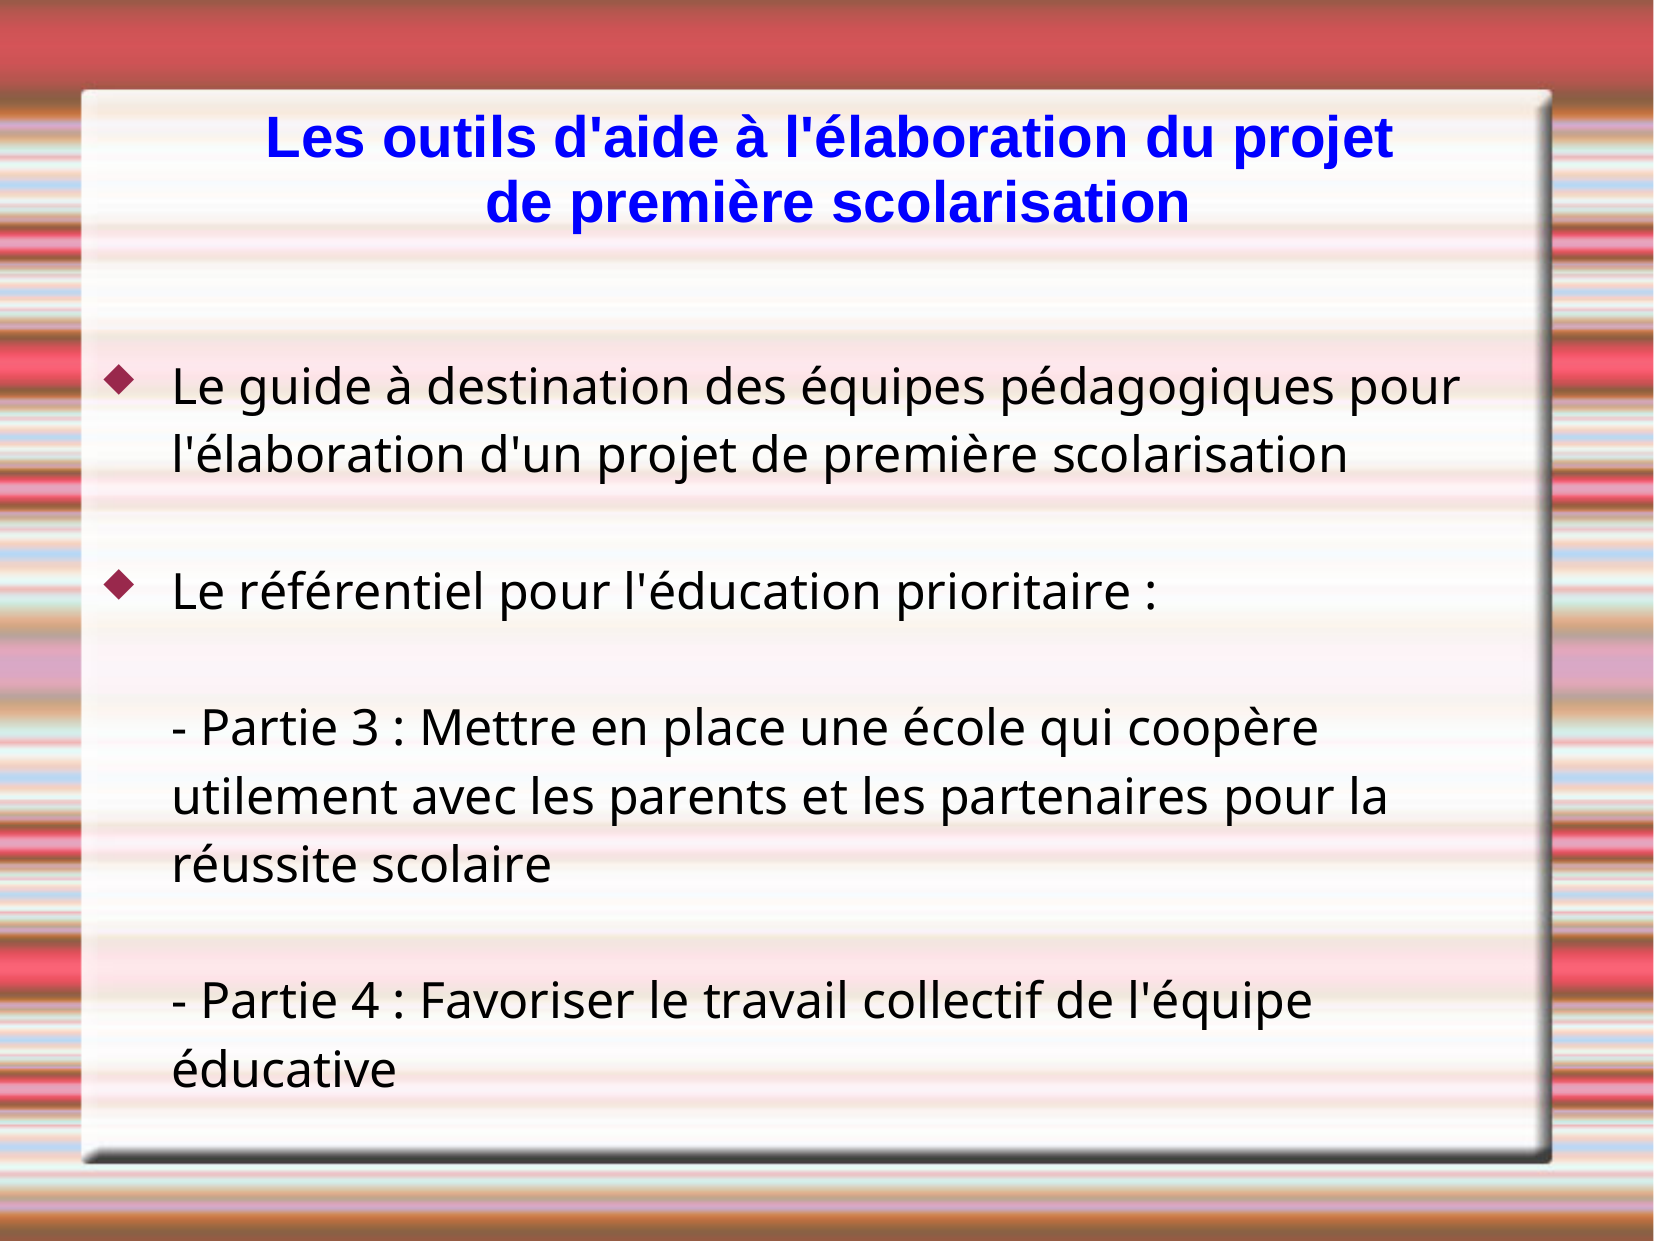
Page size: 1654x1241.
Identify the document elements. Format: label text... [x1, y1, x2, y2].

list Les outils d'aide à l'élaboration du projet de première scolarisation Le guide à destination des équipes pédagogiques pour l'élaboration d'un projet de première scolarisation Le référentiel pour l'éducation prioritaire : - Partie 3 : Mettre en place une école qui coopère utilement avec les parents et les partenaires pour la réussite scolaire - Partie 4 : Favoriser le travail collectif de l'équipe éducative [88, 104, 1506, 1211]
picture [0, 0, 1654, 1241]
